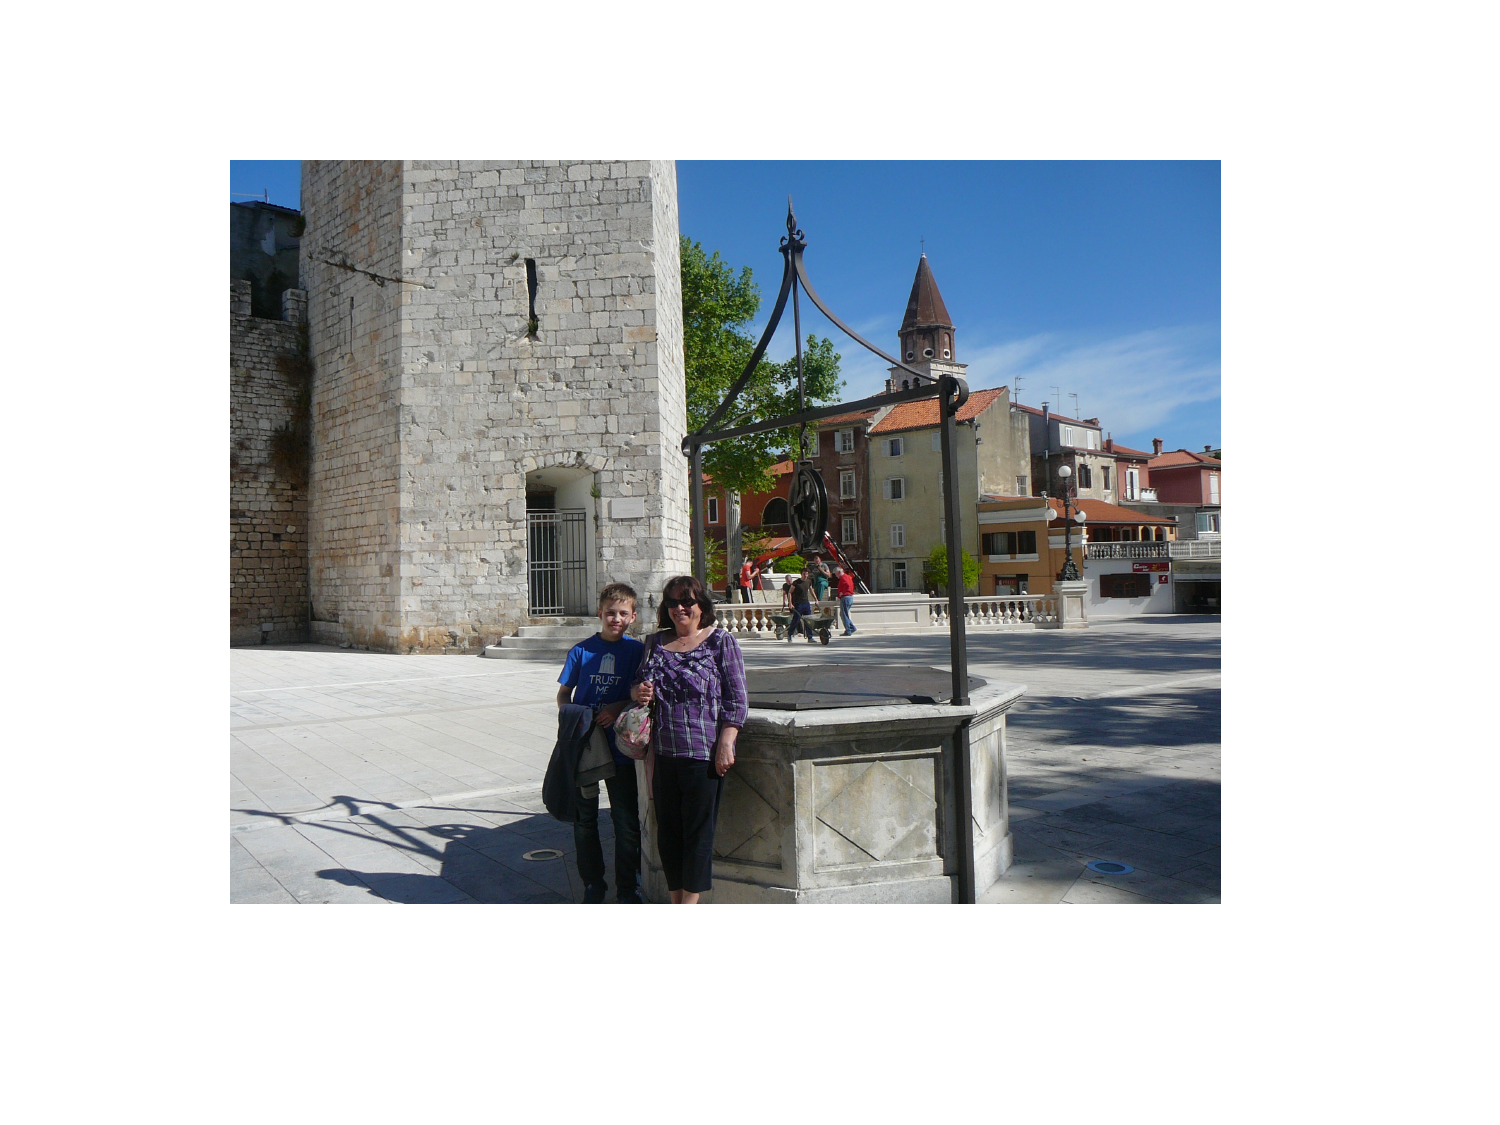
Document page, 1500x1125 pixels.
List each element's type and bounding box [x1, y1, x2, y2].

picture [230, 160, 1221, 904]
